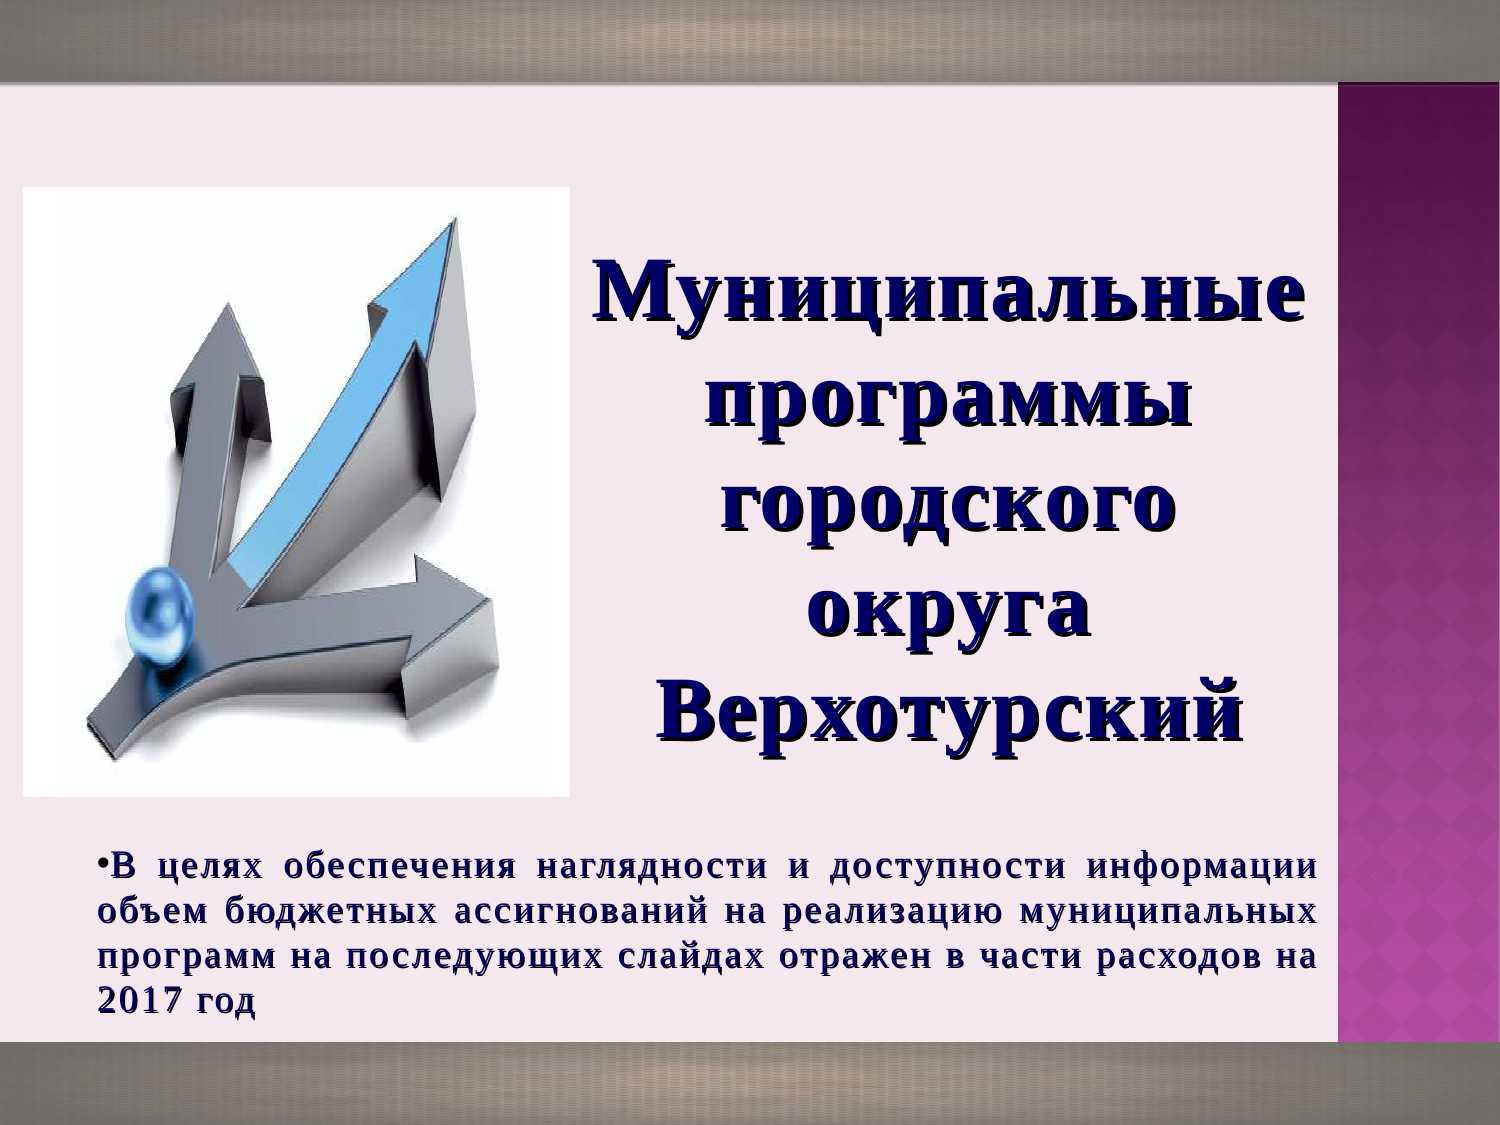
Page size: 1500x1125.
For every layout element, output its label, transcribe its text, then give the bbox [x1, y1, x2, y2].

text_box В целях обеспечения наглядности и доступности информации объем бюджетных ассигнований на реализацию муниципальных программ на последующих слайдах отражен в части расходов на 2017 год [82, 832, 1336, 1027]
picture [0, 1042, 1500, 1125]
text_box Муниципальные программы городского округа Верхотурский [574, 223, 1324, 763]
picture [0, 0, 1500, 83]
picture [23, 187, 570, 797]
